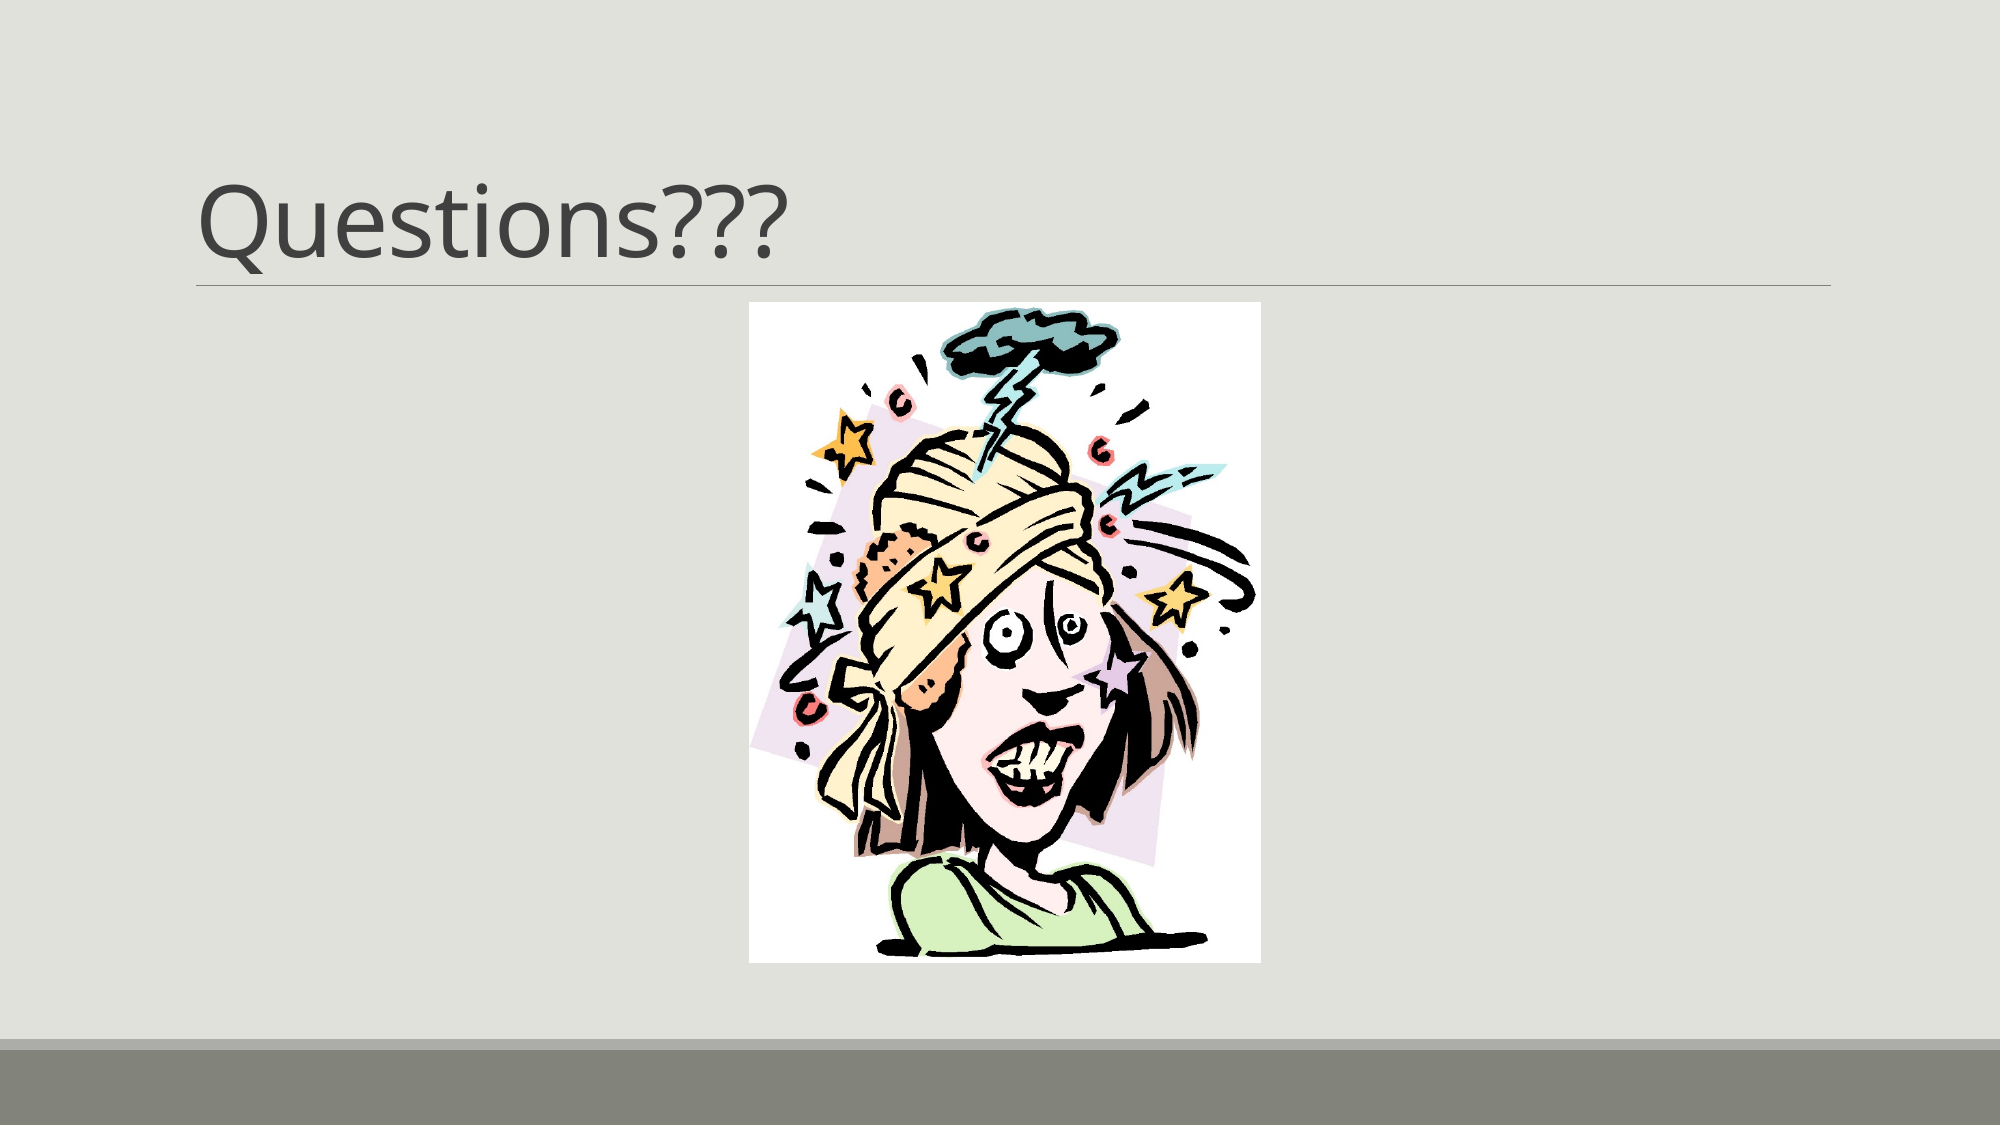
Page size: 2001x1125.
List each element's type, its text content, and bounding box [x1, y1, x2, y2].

title Questions??? [180, 47, 1831, 286]
picture [749, 302, 1261, 963]
